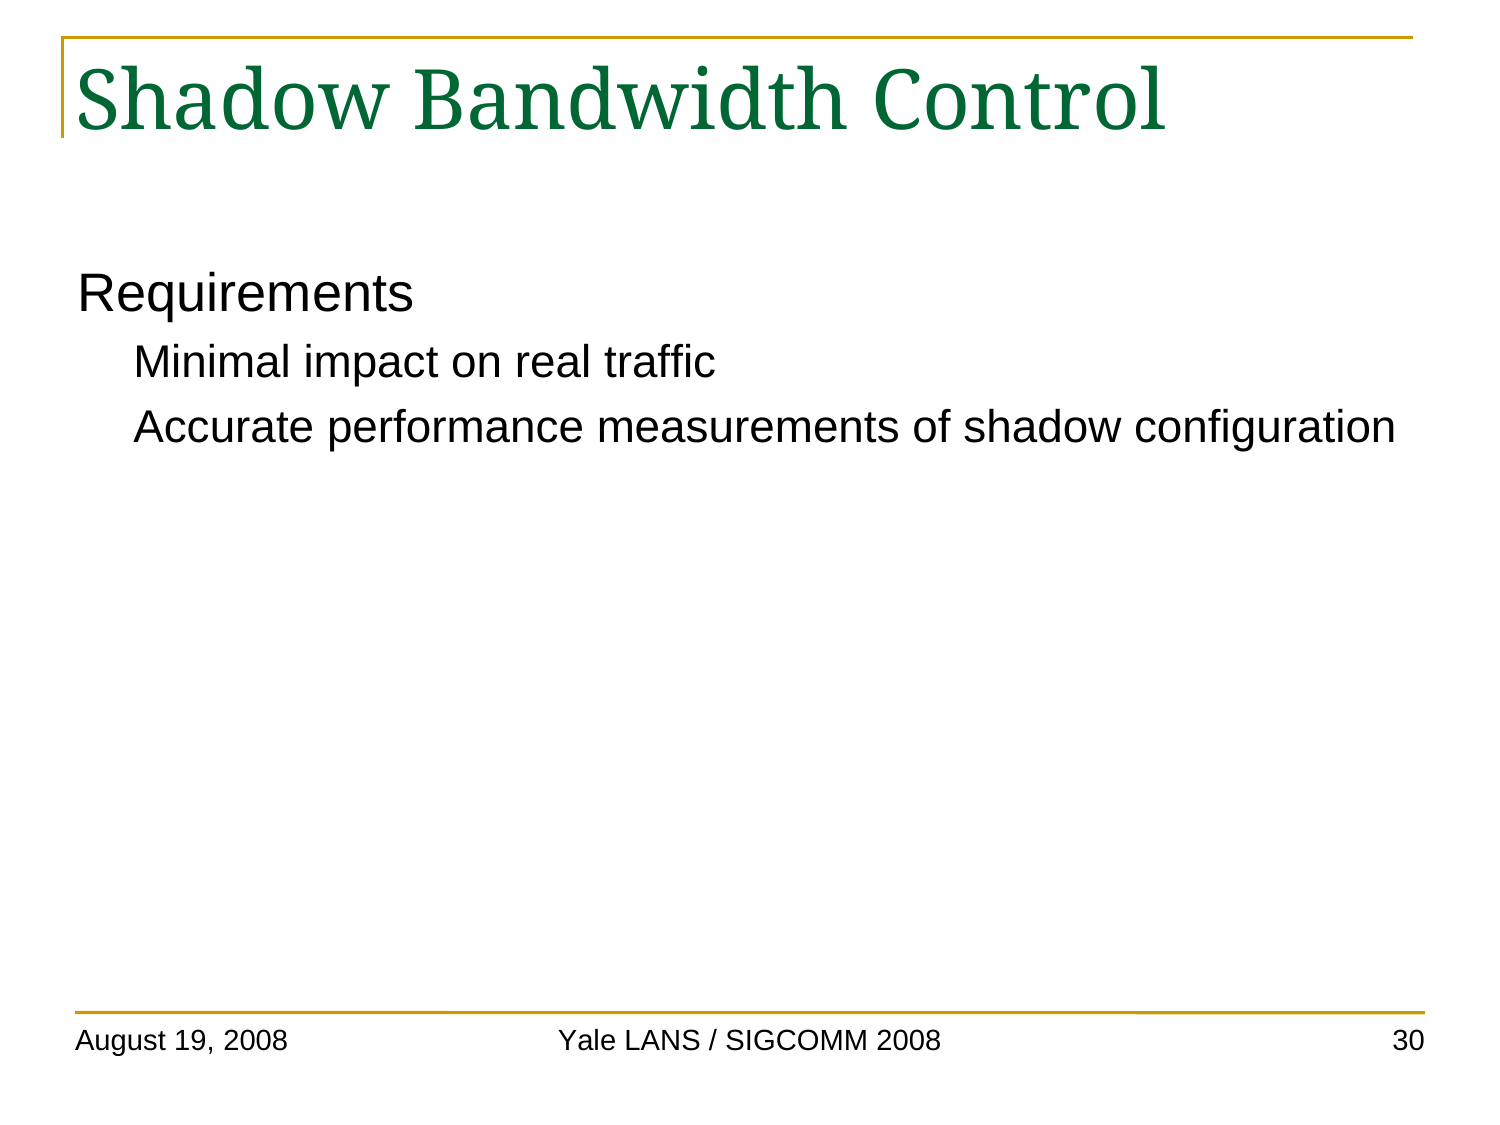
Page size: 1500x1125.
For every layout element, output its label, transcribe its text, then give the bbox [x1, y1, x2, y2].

list Requirements Minimal impact on real traffic Accurate performance measurements of shadow configuration [77, 262, 1425, 1006]
title Shadow Bandwidth Control [75, 0, 1425, 198]
